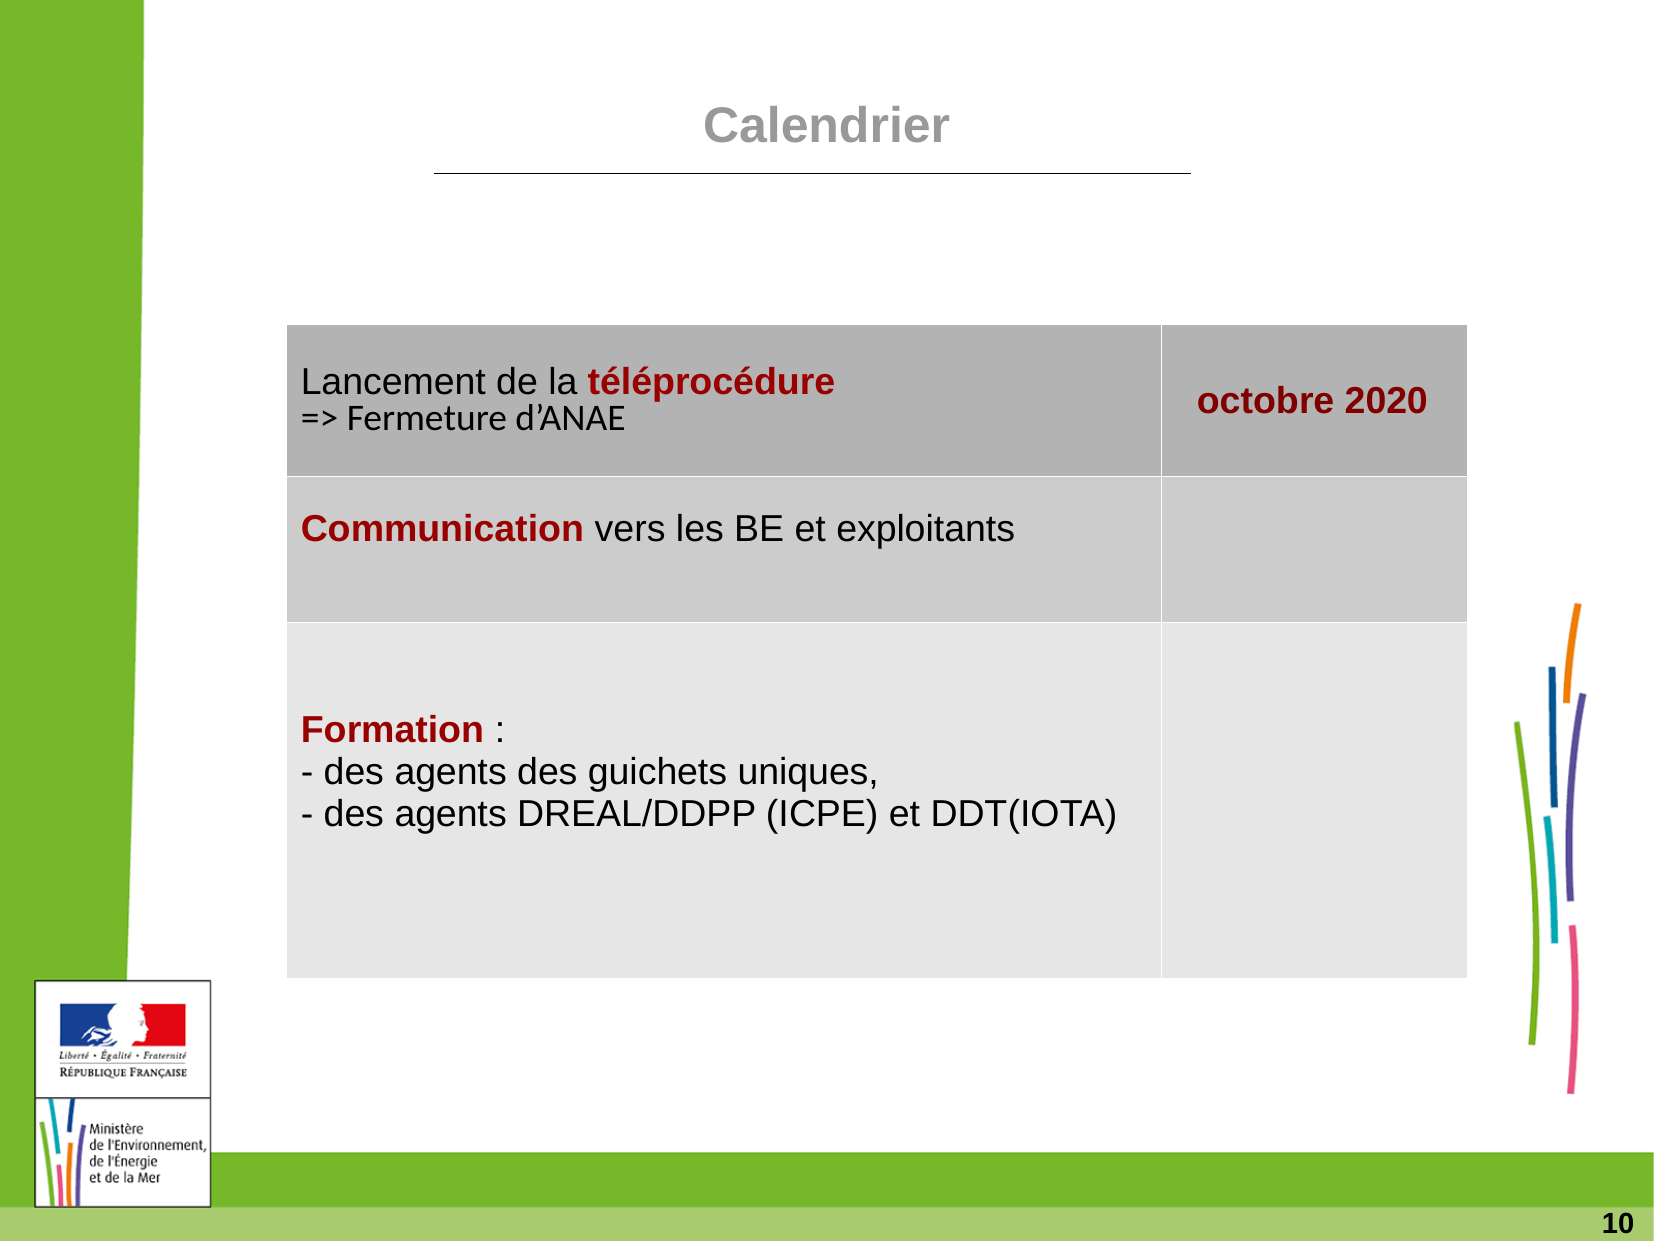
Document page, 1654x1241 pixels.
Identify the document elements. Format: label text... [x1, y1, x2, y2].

table_cell Communication vers les BE et exploitants [287, 477, 1161, 622]
table_cell Formation : - des agents des guichets uniques, - des agents DREAL/DDPP (ICPE) et DDT(IOTA) [287, 623, 1161, 978]
title Calendrier [82, 49, 1571, 257]
table_cell [1162, 623, 1467, 978]
table_cell [1162, 477, 1467, 622]
table_header octobre 2020 [1162, 325, 1467, 476]
table_header Lancement de la téléprocédure => Fermeture d’ANAE [287, 325, 1161, 476]
picture [0, 0, 1654, 1241]
